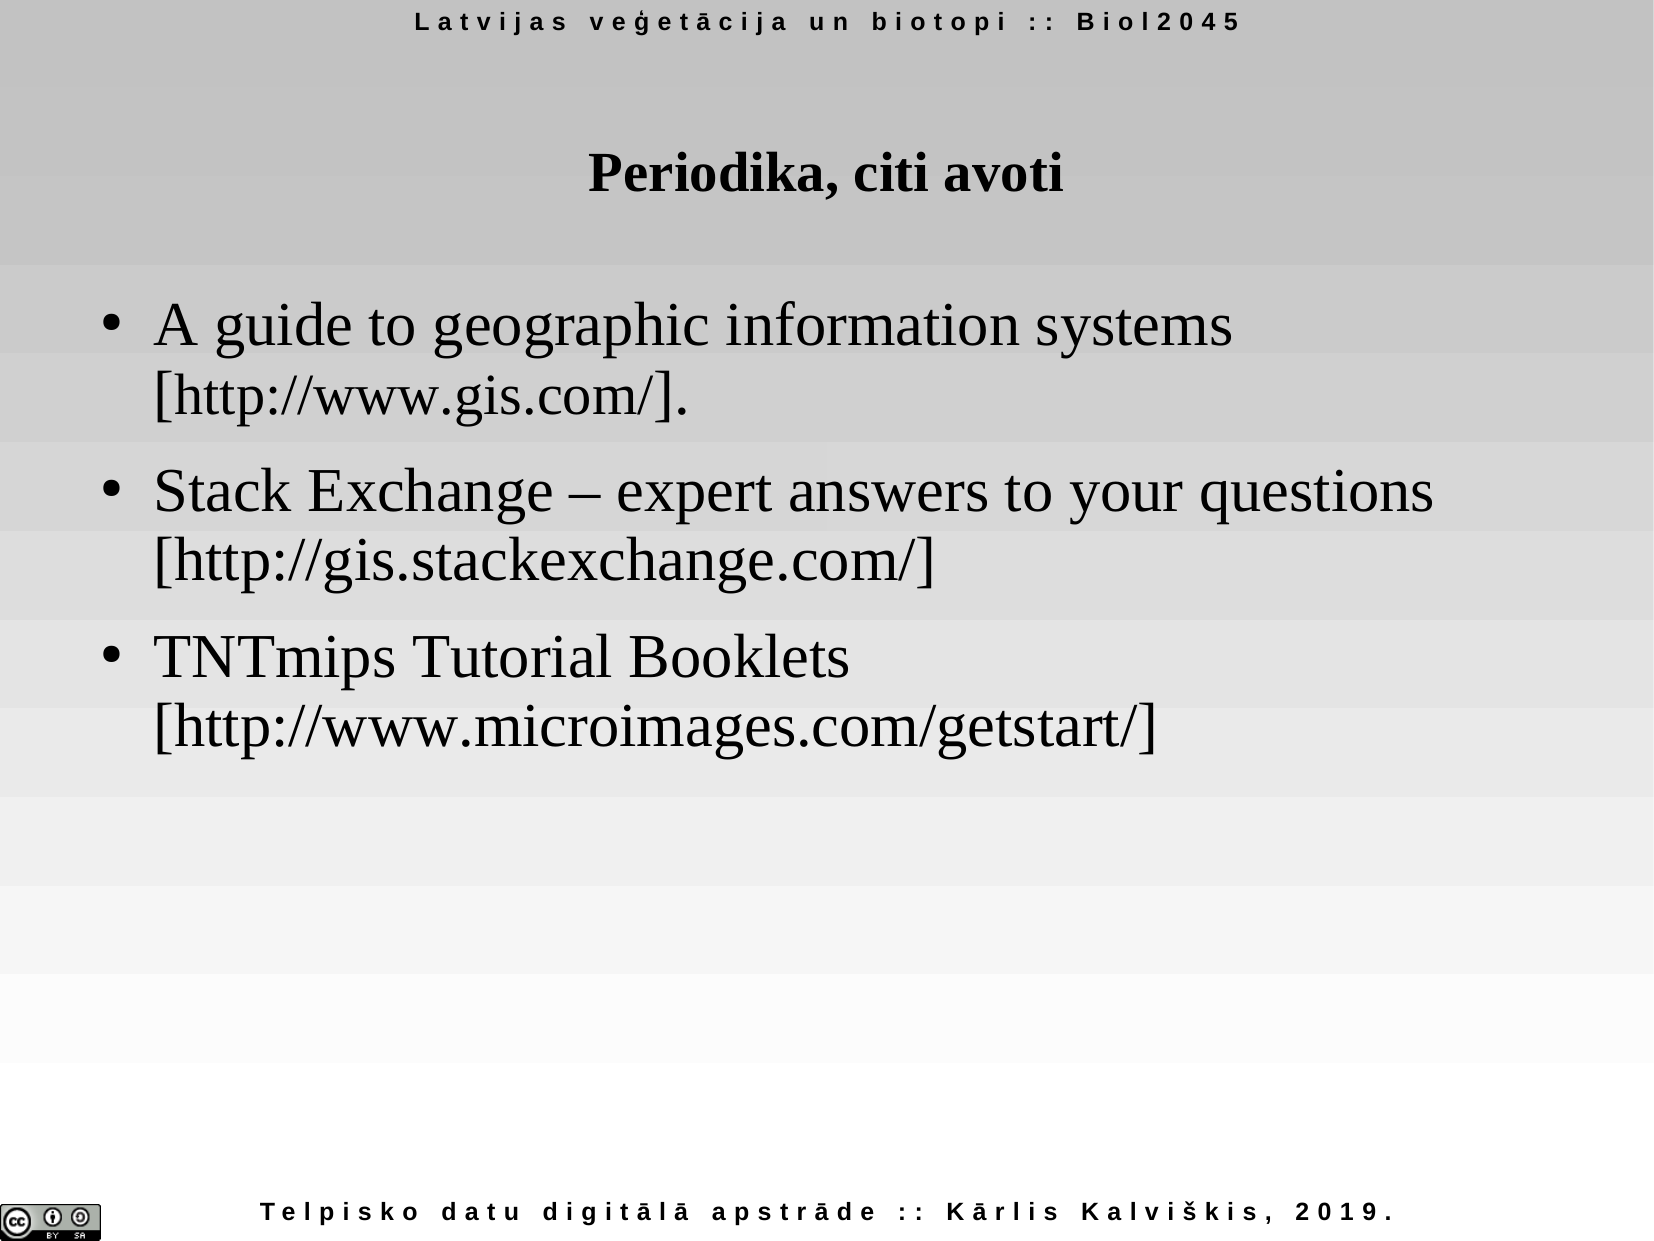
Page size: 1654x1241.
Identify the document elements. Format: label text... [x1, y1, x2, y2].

picture [0, 0, 1654, 1241]
list A guide to geographic information systems [http://www.gis.com/]. Stack Exchange – expert answers to your questions [http://gis.stackexchange.com/] TNTmips Tutorial Booklets [http://www.microimages.com/getstart/] [82, 289, 1571, 1098]
title Periodika, citi avoti [29, 49, 1625, 296]
